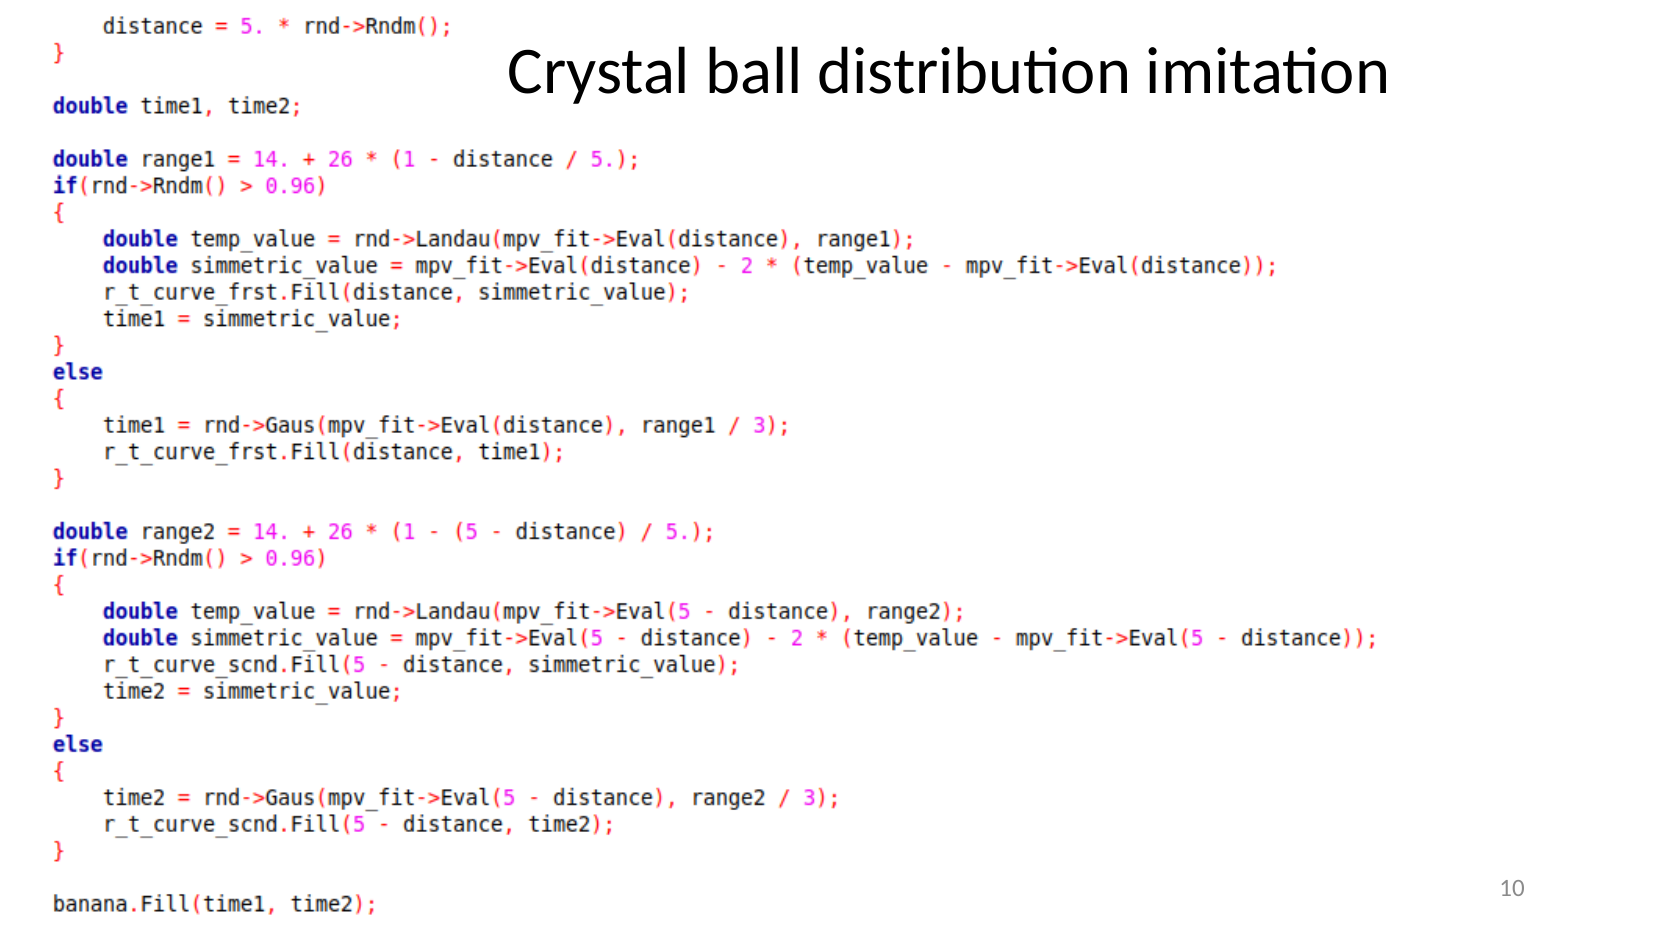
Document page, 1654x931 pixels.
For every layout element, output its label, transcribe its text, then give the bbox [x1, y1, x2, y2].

picture [42, 12, 1382, 918]
title Crystal ball distribution imitation [507, 23, 1635, 130]
